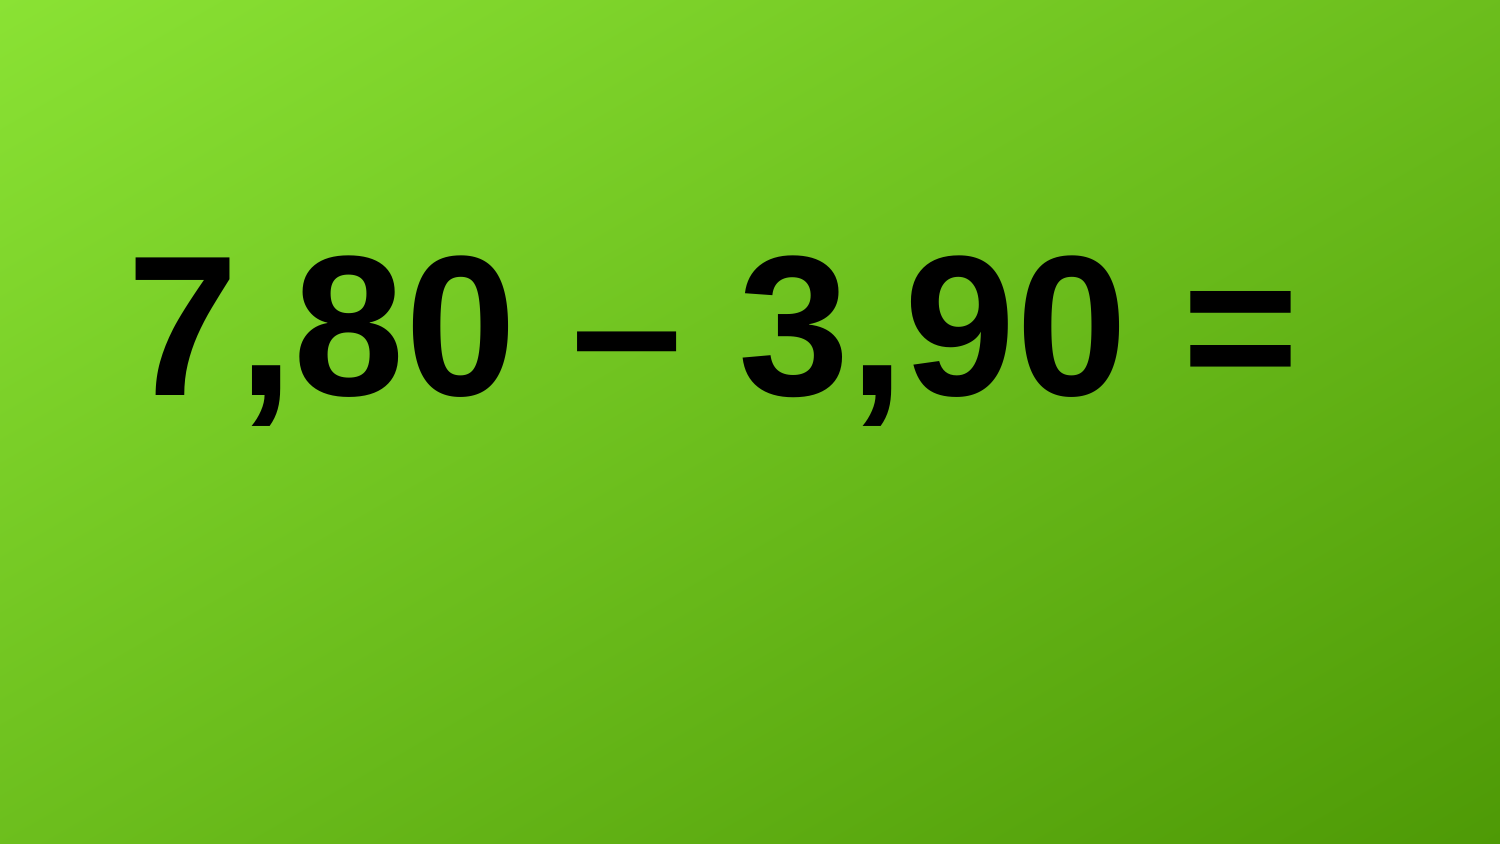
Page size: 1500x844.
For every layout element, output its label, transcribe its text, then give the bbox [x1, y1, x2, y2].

text_box 7,80 – 3,90 = [112, 259, 1388, 450]
text_box 7,80 – 3,90 = [440, 277, 480, 375]
text_box 7,80 – 3,90 = [328, 332, 370, 378]
text_box 7,80 – 3,90 = [939, 277, 979, 327]
text_box 7,80 – 3,90 = [331, 275, 366, 313]
text_box 7,80 – 3,90 = [1051, 277, 1091, 375]
